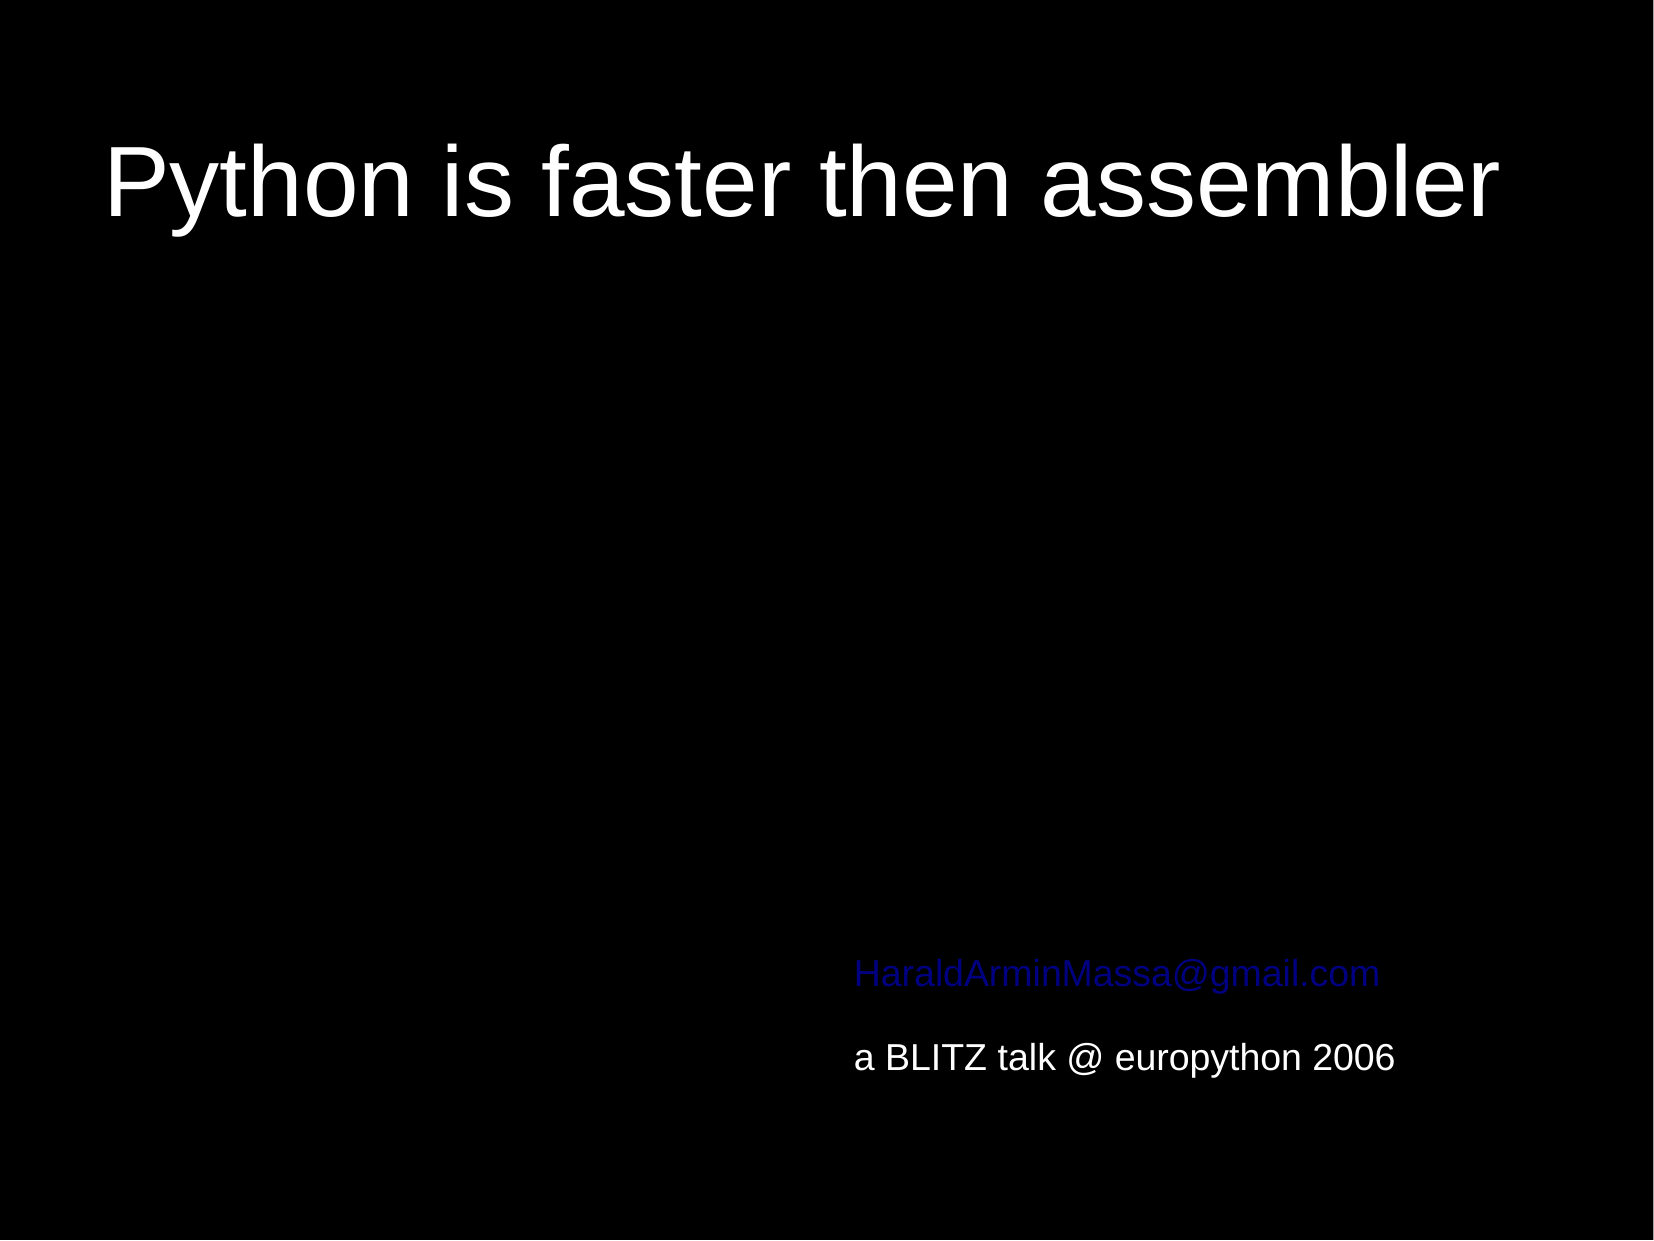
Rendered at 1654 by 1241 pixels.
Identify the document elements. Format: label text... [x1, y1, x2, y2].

text_box Python is faster then assembler [88, 118, 1654, 250]
text_box HaraldArminMassa@gmail.com a BLITZ talk @ europython 2006 [839, 944, 1466, 1091]
